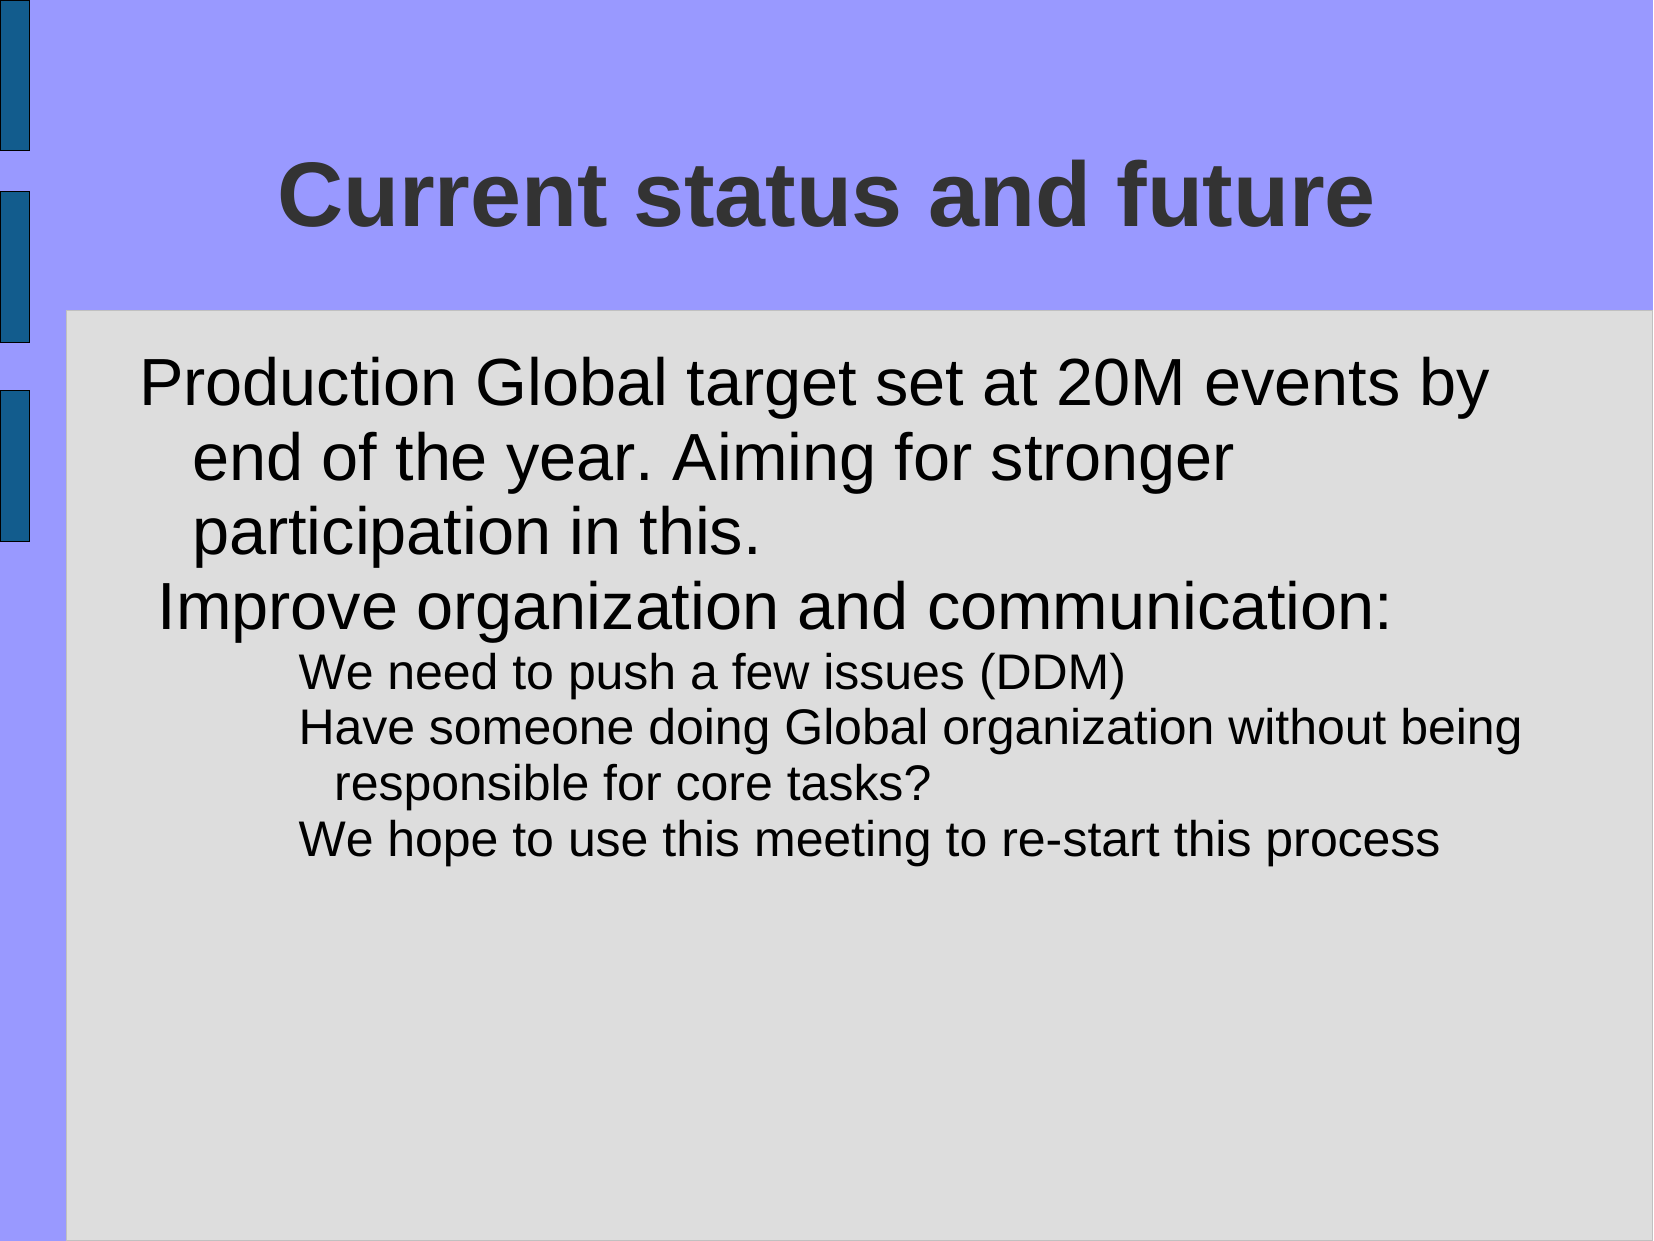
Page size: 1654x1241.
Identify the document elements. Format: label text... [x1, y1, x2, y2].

list Production Global target set at 20M events by end of the year. Aiming for stronger participation in this. Improve organization and communication: We need to push a few issues (DDM) Have someone doing Global organization without being responsible for core tasks? We hope to use this meeting to re-start this process [121, 344, 1534, 1127]
title Current status and future [121, 91, 1534, 299]
